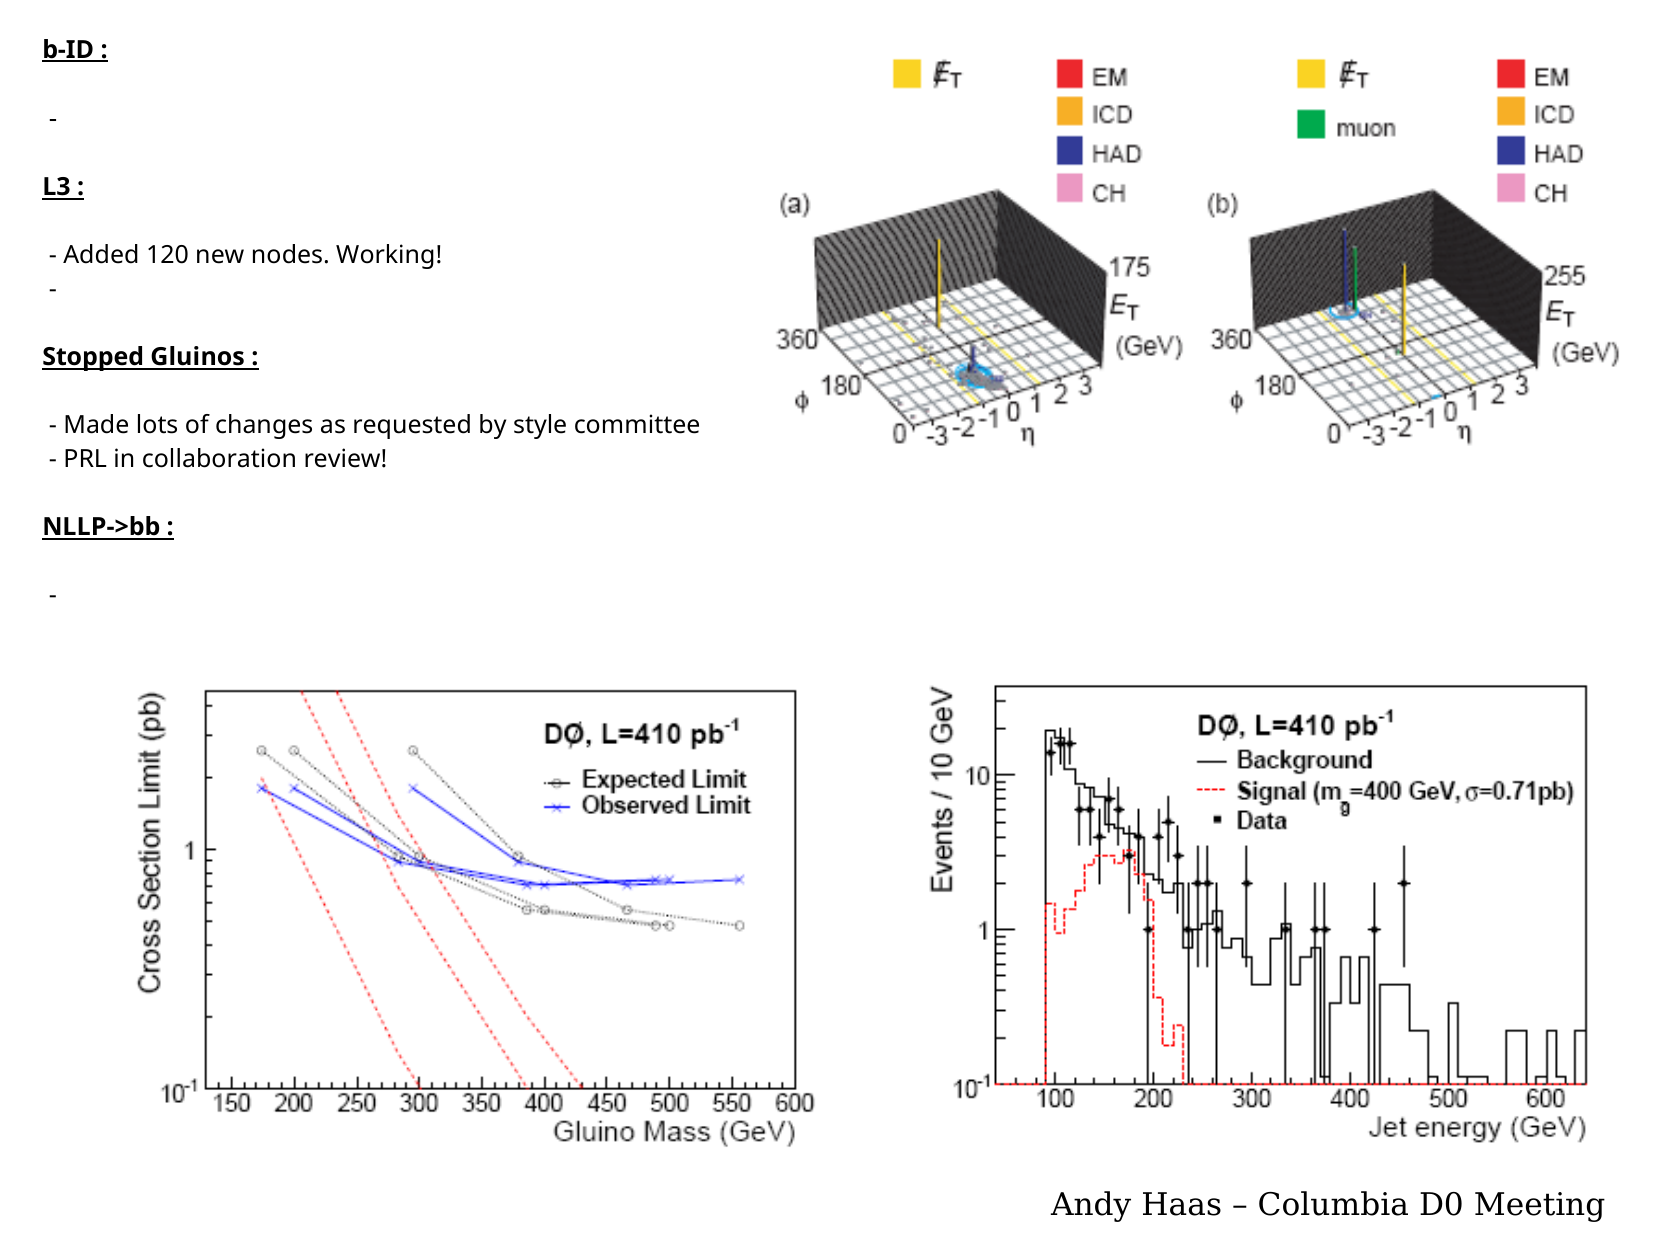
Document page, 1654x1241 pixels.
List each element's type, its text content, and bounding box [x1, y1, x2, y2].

picture [107, 663, 830, 1171]
picture [891, 660, 1606, 1161]
text_box b-ID : - L3 : - Added 120 new nodes. Working! - Stopped Gluinos : - Made lots of changes as requested by style committee - PRL in collaboration review! NLLP->bb : - [42, 31, 949, 1209]
picture [762, 14, 1634, 481]
